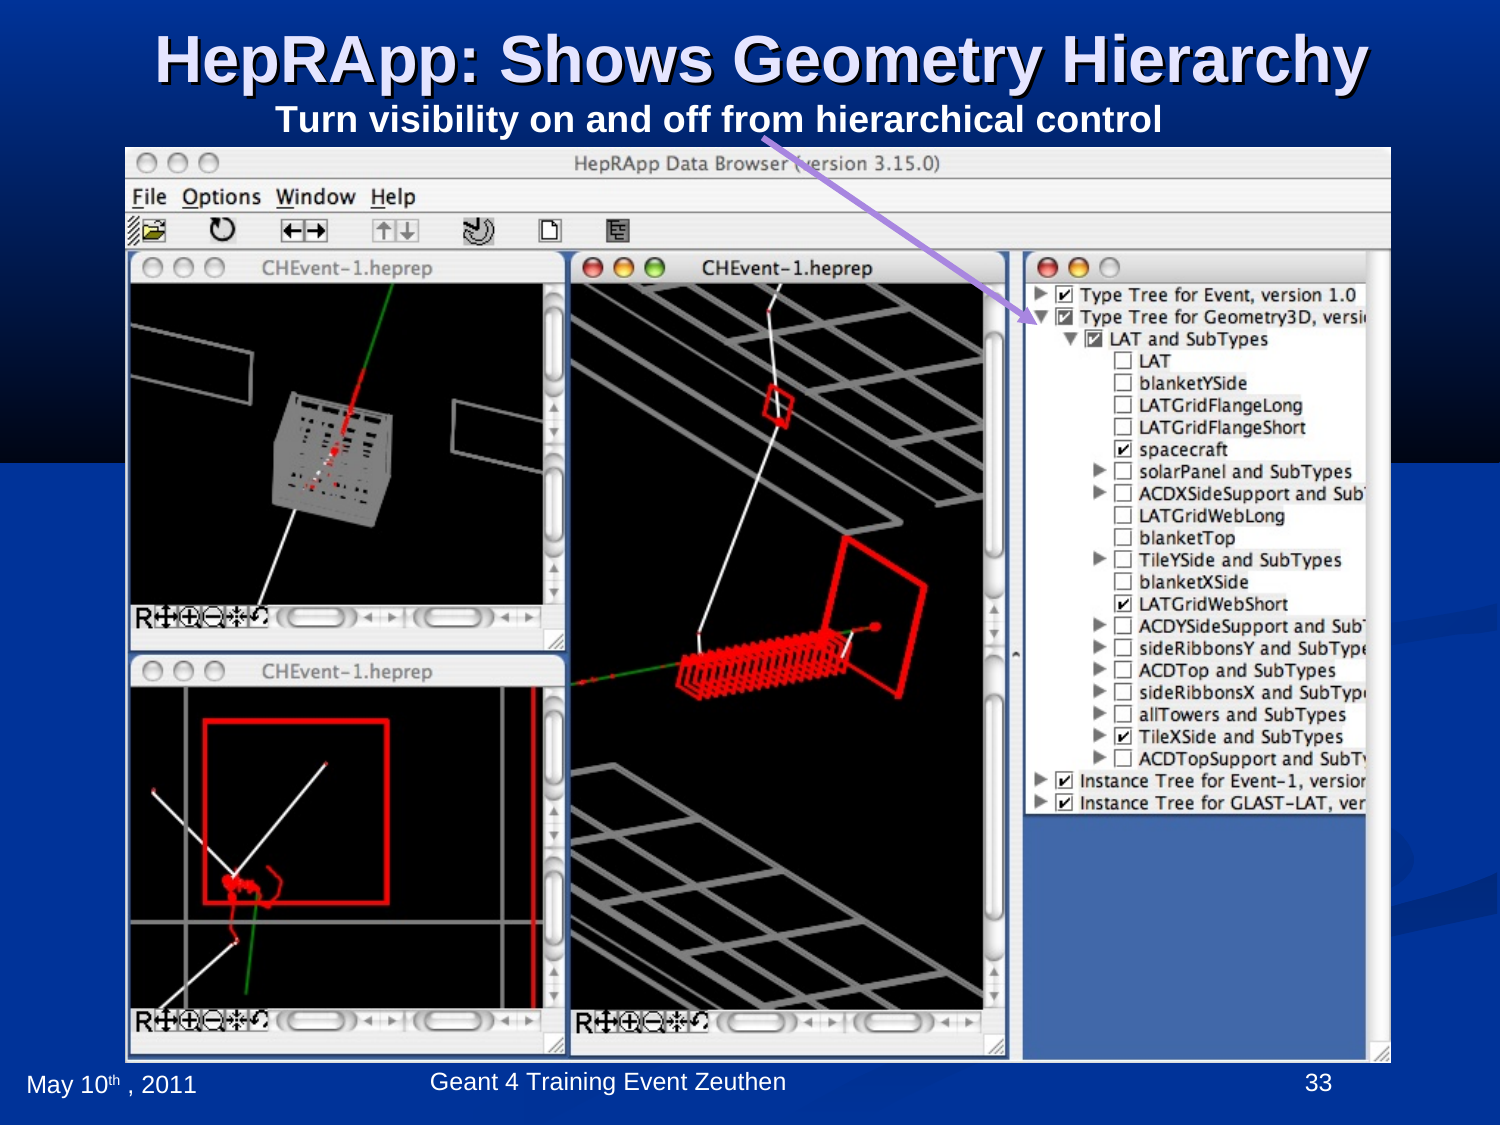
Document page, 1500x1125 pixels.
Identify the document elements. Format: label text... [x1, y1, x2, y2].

picture [125, 147, 1391, 1063]
title HepRApp: Shows Geometry Hierarchy [50, 8, 1476, 104]
text_box Turn visibility on and off from hierarchical control [275, 87, 1238, 148]
